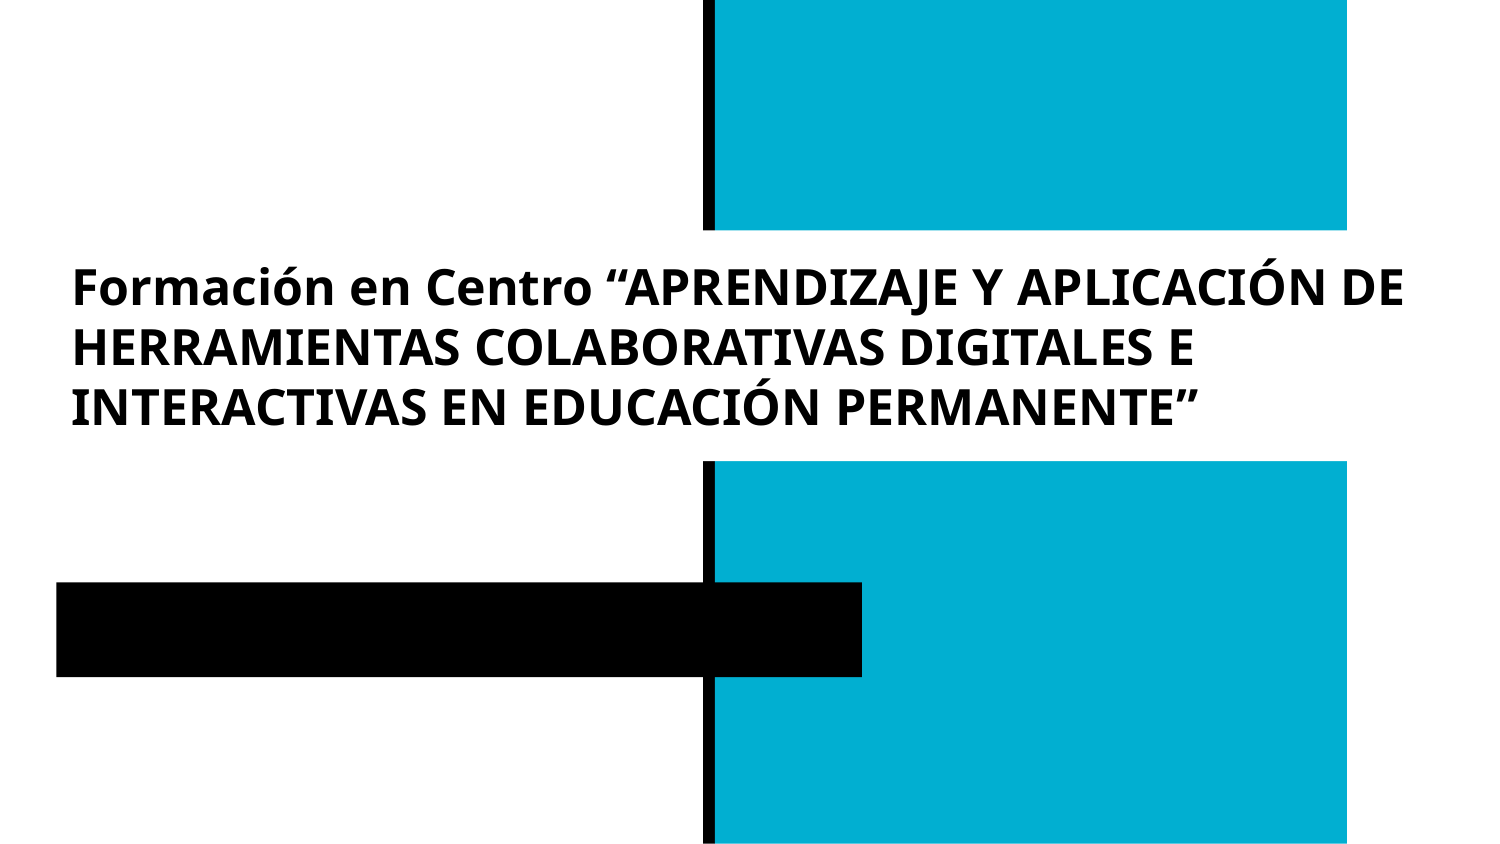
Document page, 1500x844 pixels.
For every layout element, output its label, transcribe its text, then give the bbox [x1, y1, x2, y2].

title ​Formación en Centro “APRENDIZAJE Y APLICACIÓN DE HERRAMIENTAS COLABORATIVAS DIGITALES E INTERACTIVAS EN EDUCACIÓN PERMANENTE” [56, 230, 1444, 462]
subtitle Coordinadora: Alicia Bernal [56, 582, 862, 678]
